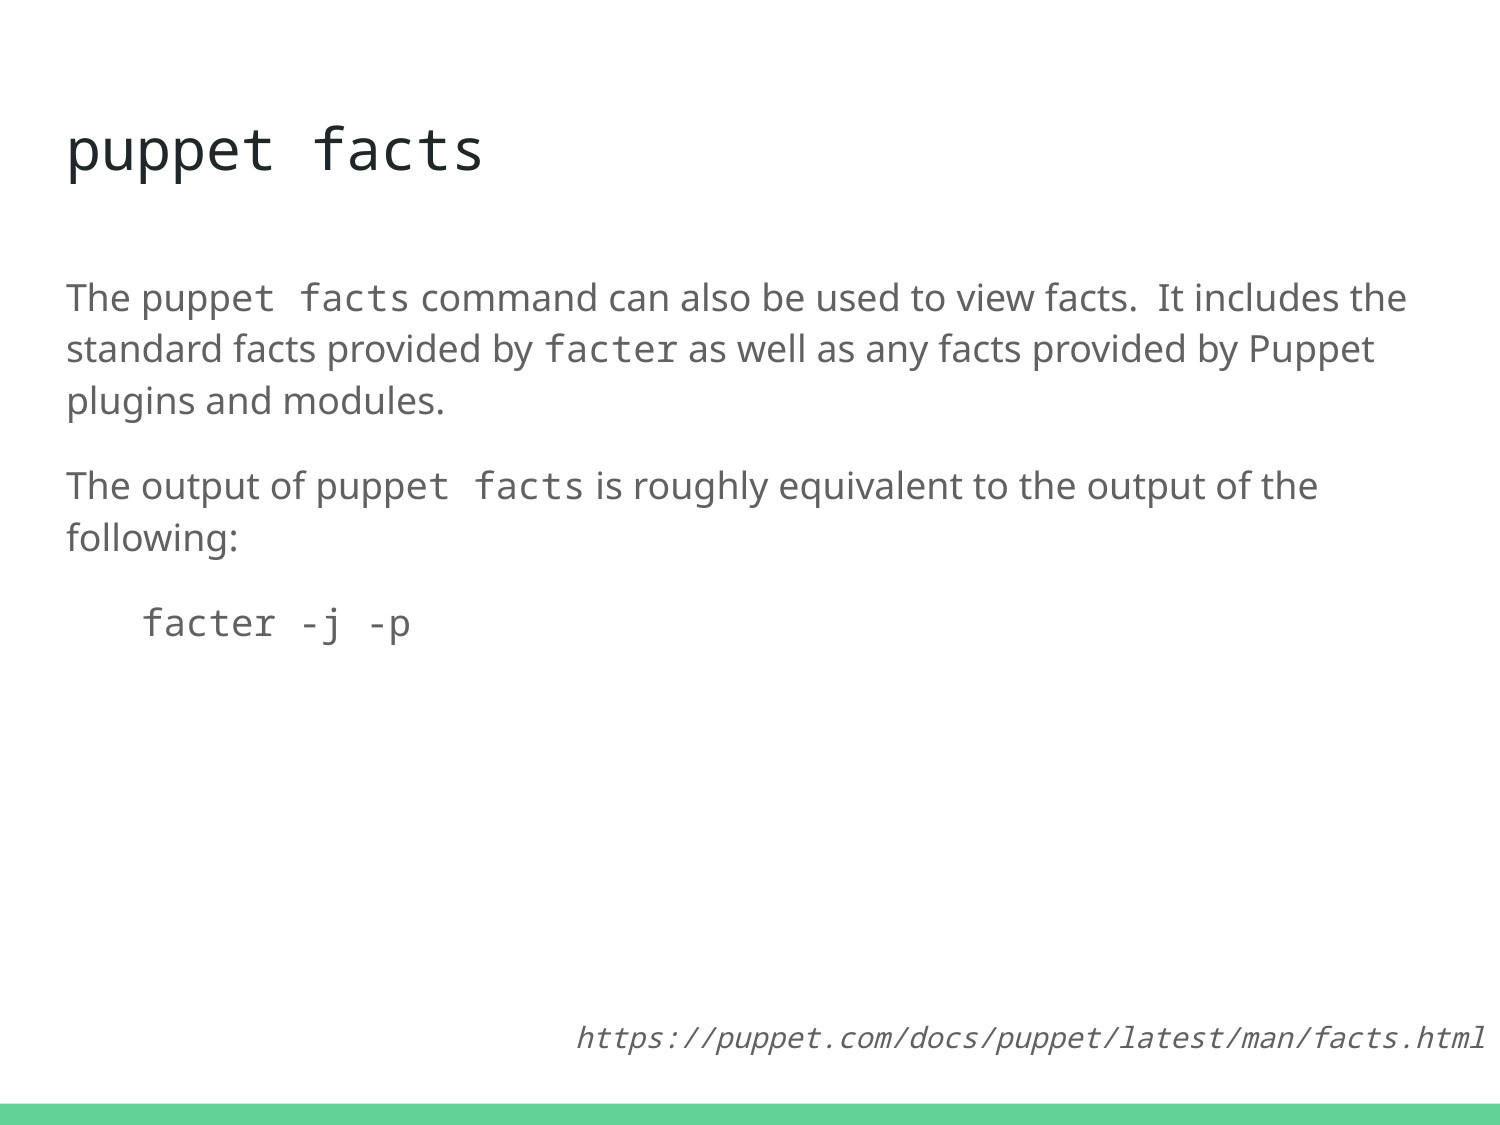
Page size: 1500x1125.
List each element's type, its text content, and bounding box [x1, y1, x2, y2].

list The puppet facts command can also be used to view facts. It includes the standard facts provided by facter as well as any facts provided by Puppet plugins and modules. The output of puppet facts is roughly equivalent to the output of the following: facter -j -p [51, 252, 1449, 1000]
title puppet facts [51, 97, 1449, 223]
text_box https://puppet.com/docs/puppet/latest/man/facts.html [275, 999, 1500, 1107]
